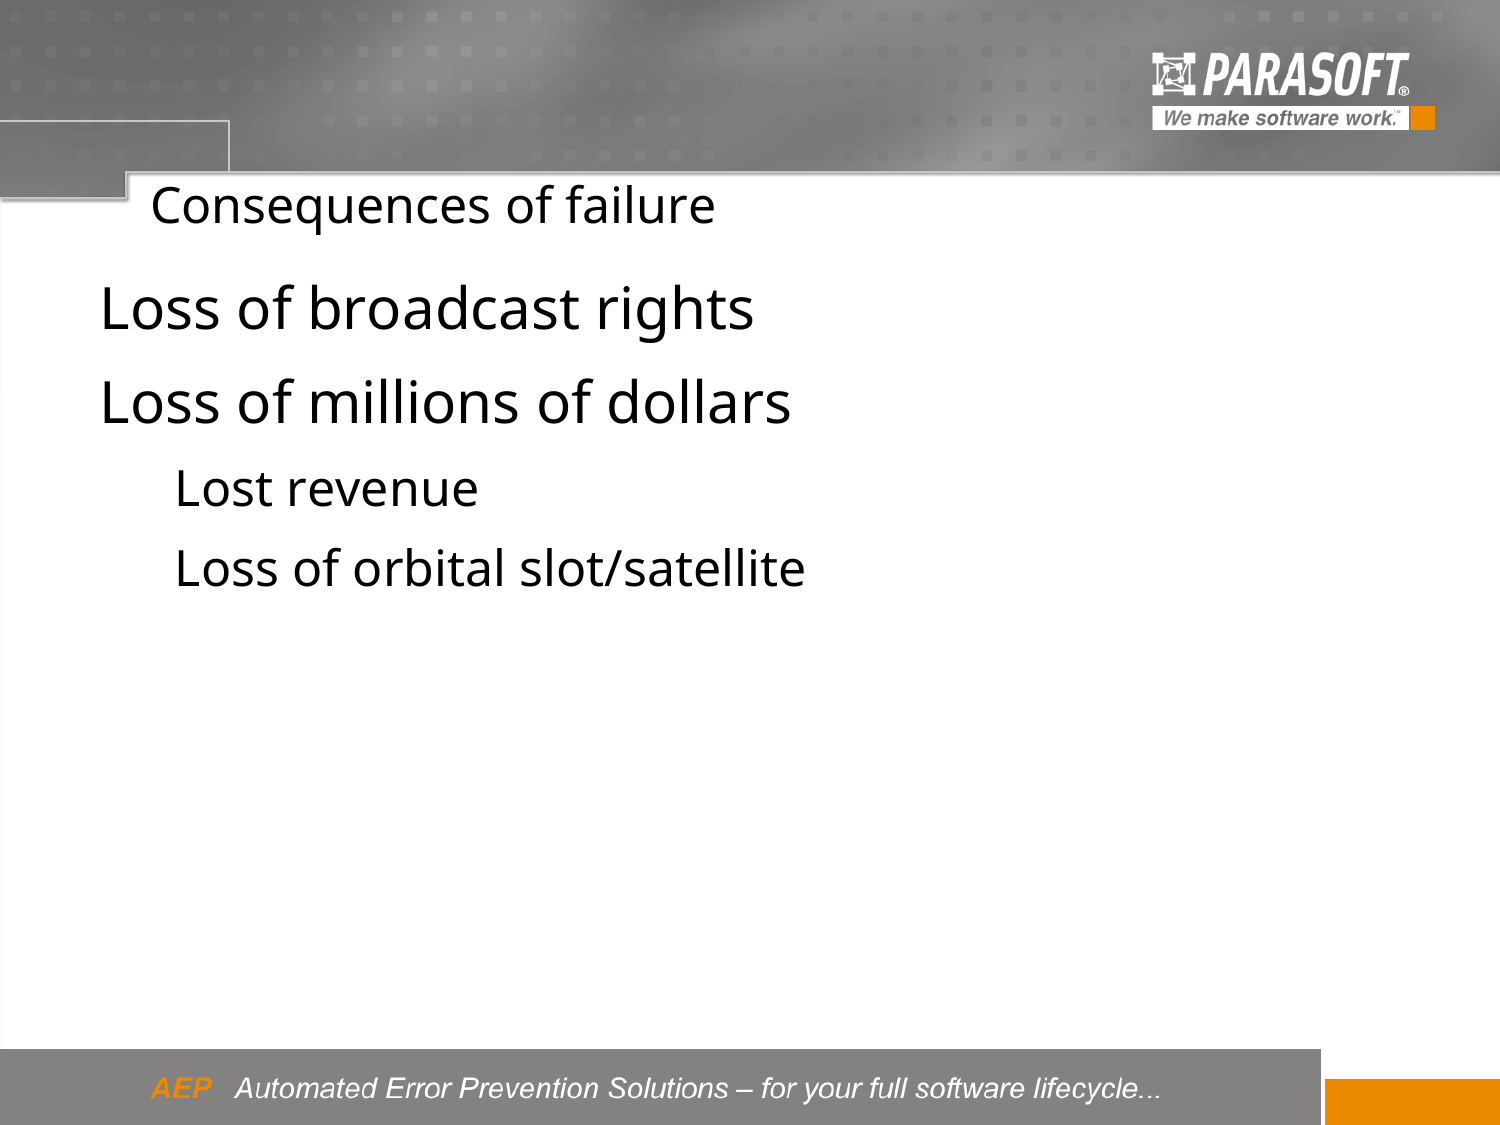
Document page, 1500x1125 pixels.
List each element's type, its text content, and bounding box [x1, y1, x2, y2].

title Consequences of failure [150, 173, 1426, 235]
list Loss of broadcast rights Loss of millions of dollars Lost revenue Loss of orbital slot/satellite [99, 267, 1450, 995]
picture [0, 0, 1500, 1125]
